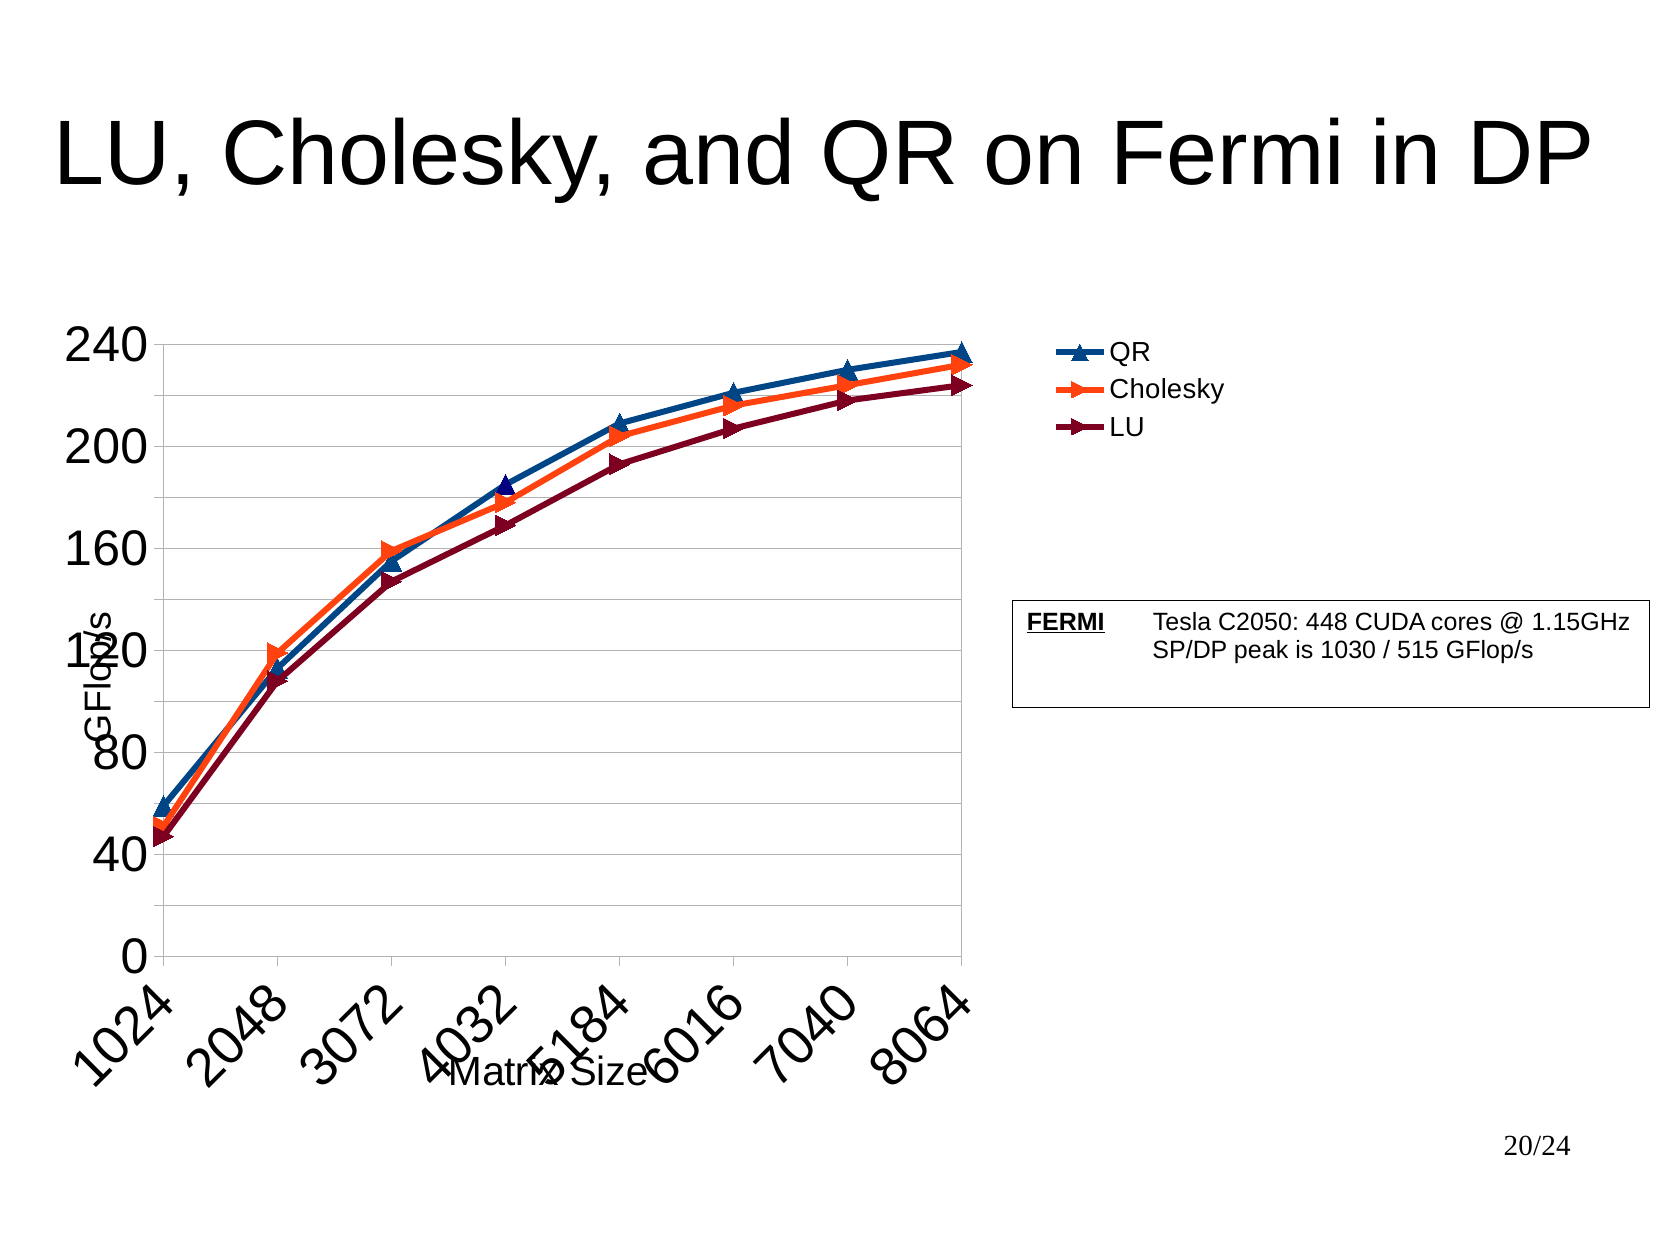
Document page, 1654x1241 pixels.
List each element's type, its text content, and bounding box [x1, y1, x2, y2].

text_box FERMI Tesla C2050: 448 CUDA cores @ 1.15GHz SP/DP peak is 1030 / 515 GFlop/s [1012, 600, 1650, 708]
title LU, Cholesky, and QR on Fermi in DP [37, 56, 1613, 250]
chart [37, 300, 1478, 1126]
